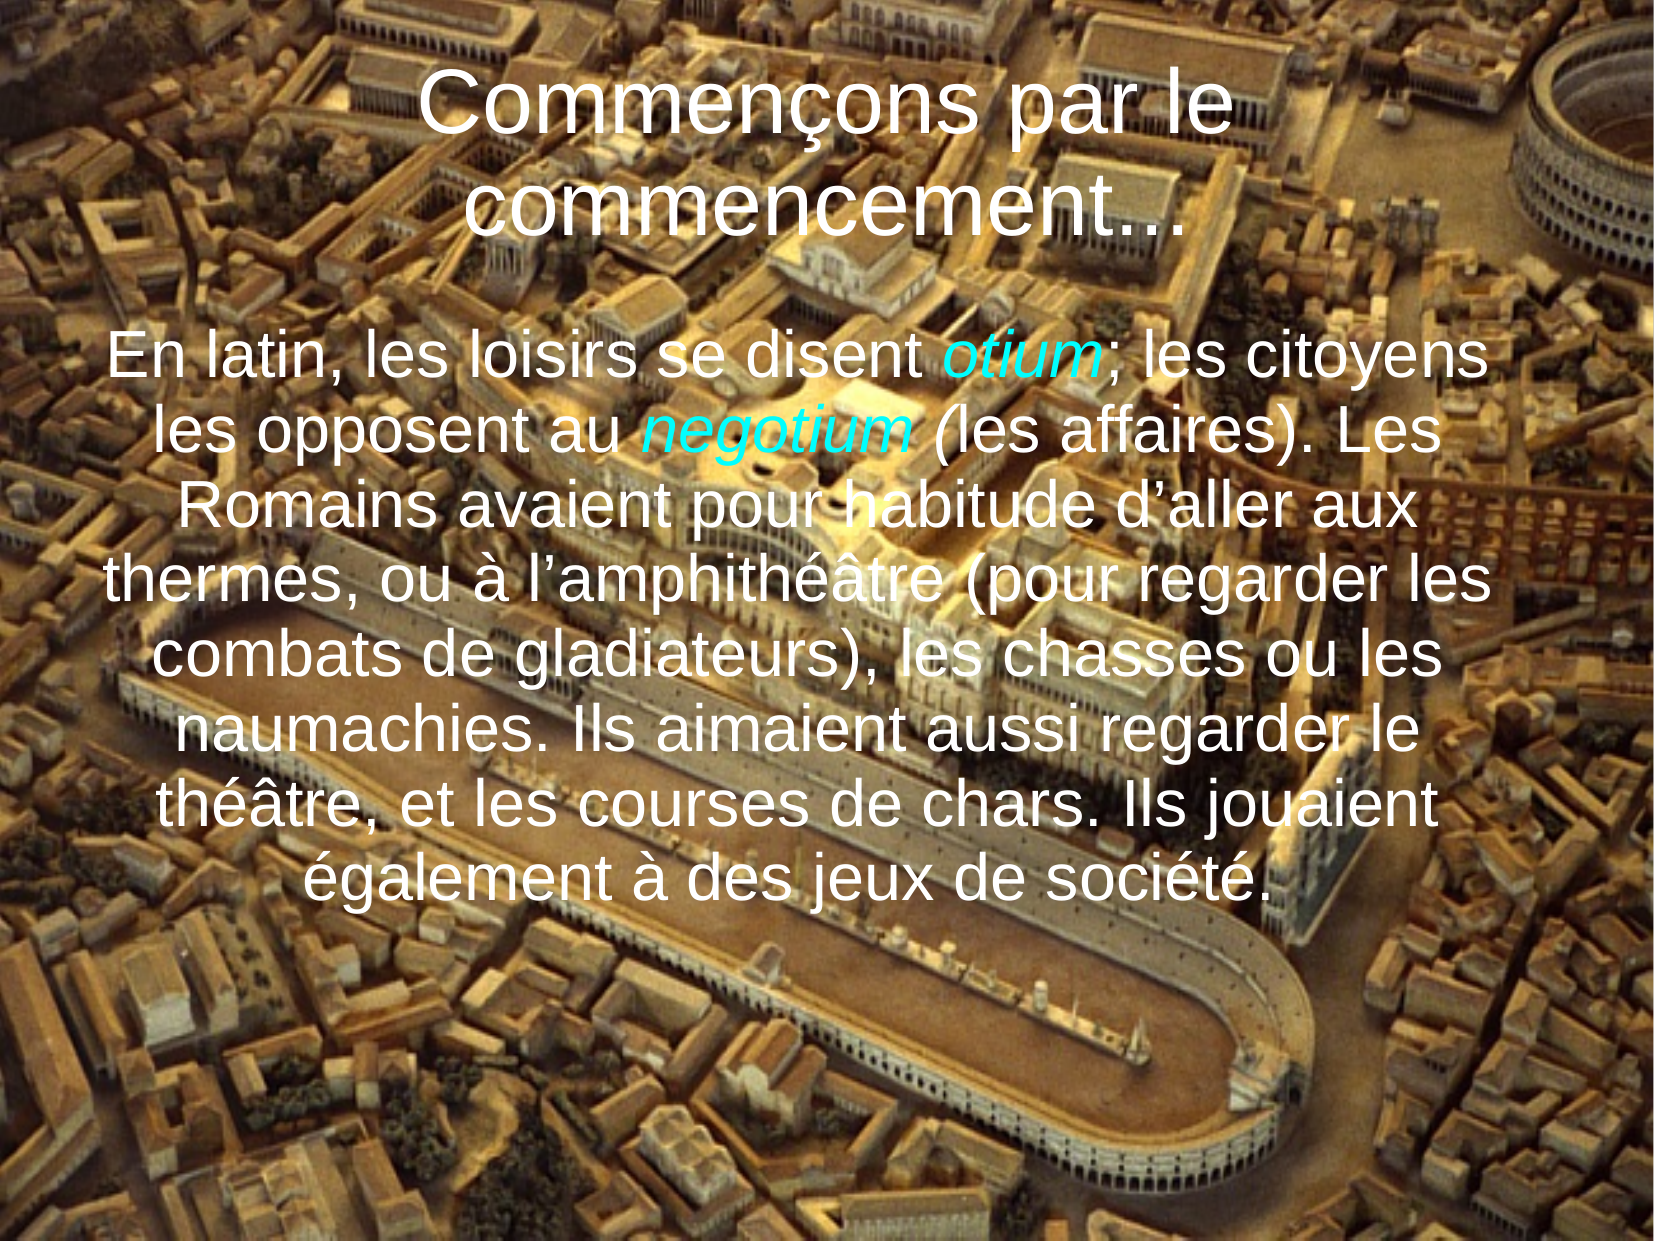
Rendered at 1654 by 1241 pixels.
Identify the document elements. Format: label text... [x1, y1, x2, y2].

title Commençons par le commencement... [82, 49, 1571, 257]
picture [0, 0, 1654, 1241]
subtitle En latin, les loisirs se disent otium; les citoyens les opposent au negotium (les affaires). Les Romains avaient pour habitude d’aller aux thermes, ou à l’amphithéâtre (pour regarder les combats de gladiateurs), les chasses ou les naumachies. Ils aimaient aussi regarder le théâtre, et les courses de chars. Ils jouaient également à des jeux de société. [70, 256, 1526, 976]
